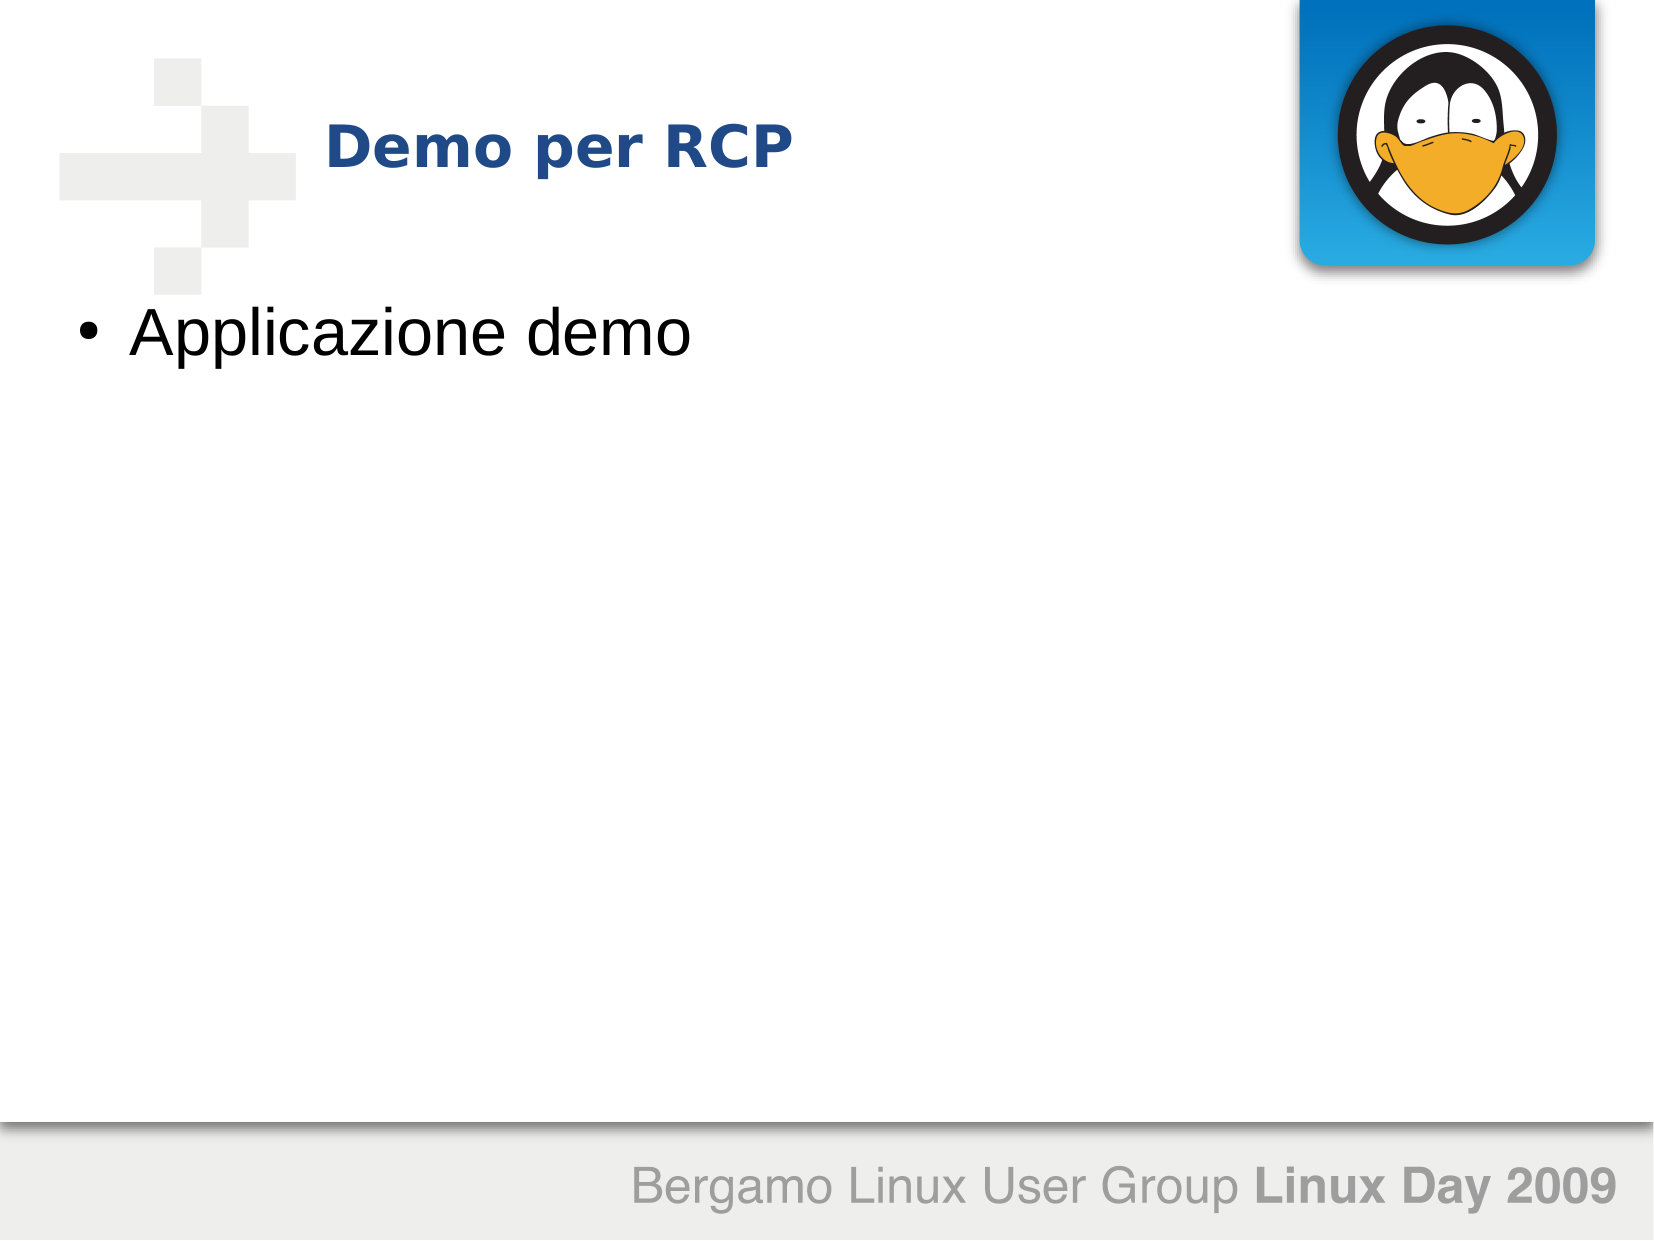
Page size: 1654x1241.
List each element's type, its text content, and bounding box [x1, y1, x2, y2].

picture [0, 0, 1654, 1240]
list Applicazione demo [59, 295, 1595, 1078]
title Demo per RCP [324, 66, 1247, 229]
